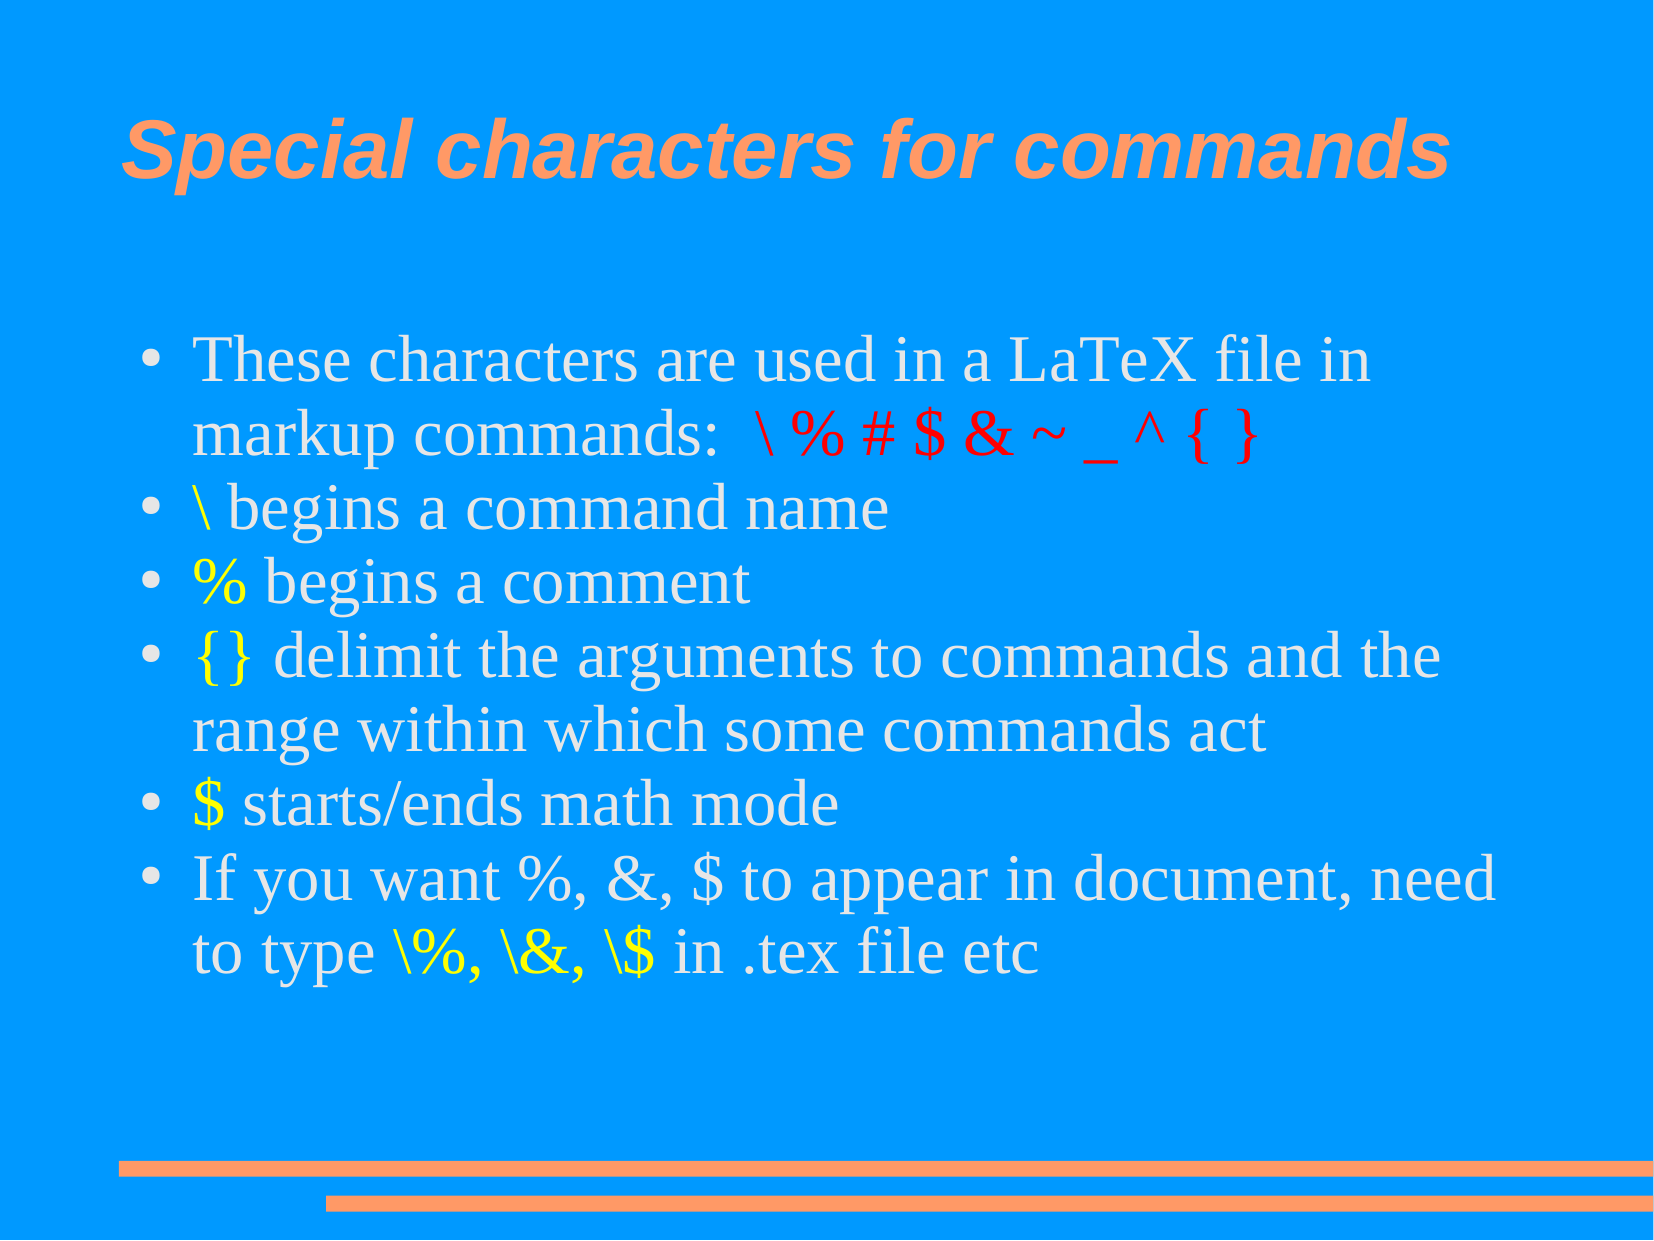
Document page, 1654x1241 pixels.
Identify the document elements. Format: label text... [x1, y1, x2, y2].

title Special characters for commands [121, 46, 1534, 254]
list These characters are used in a LaTeX file in markup commands: \ % # $ & ~ _ ^ { } \ begins a command name % begins a comment {} delimit the arguments to commands and the range within which some commands act $ starts/ends math mode If you want %, &, $ to appear in document, need to type \%, \&, \$ in .tex file etc [121, 322, 1561, 1132]
